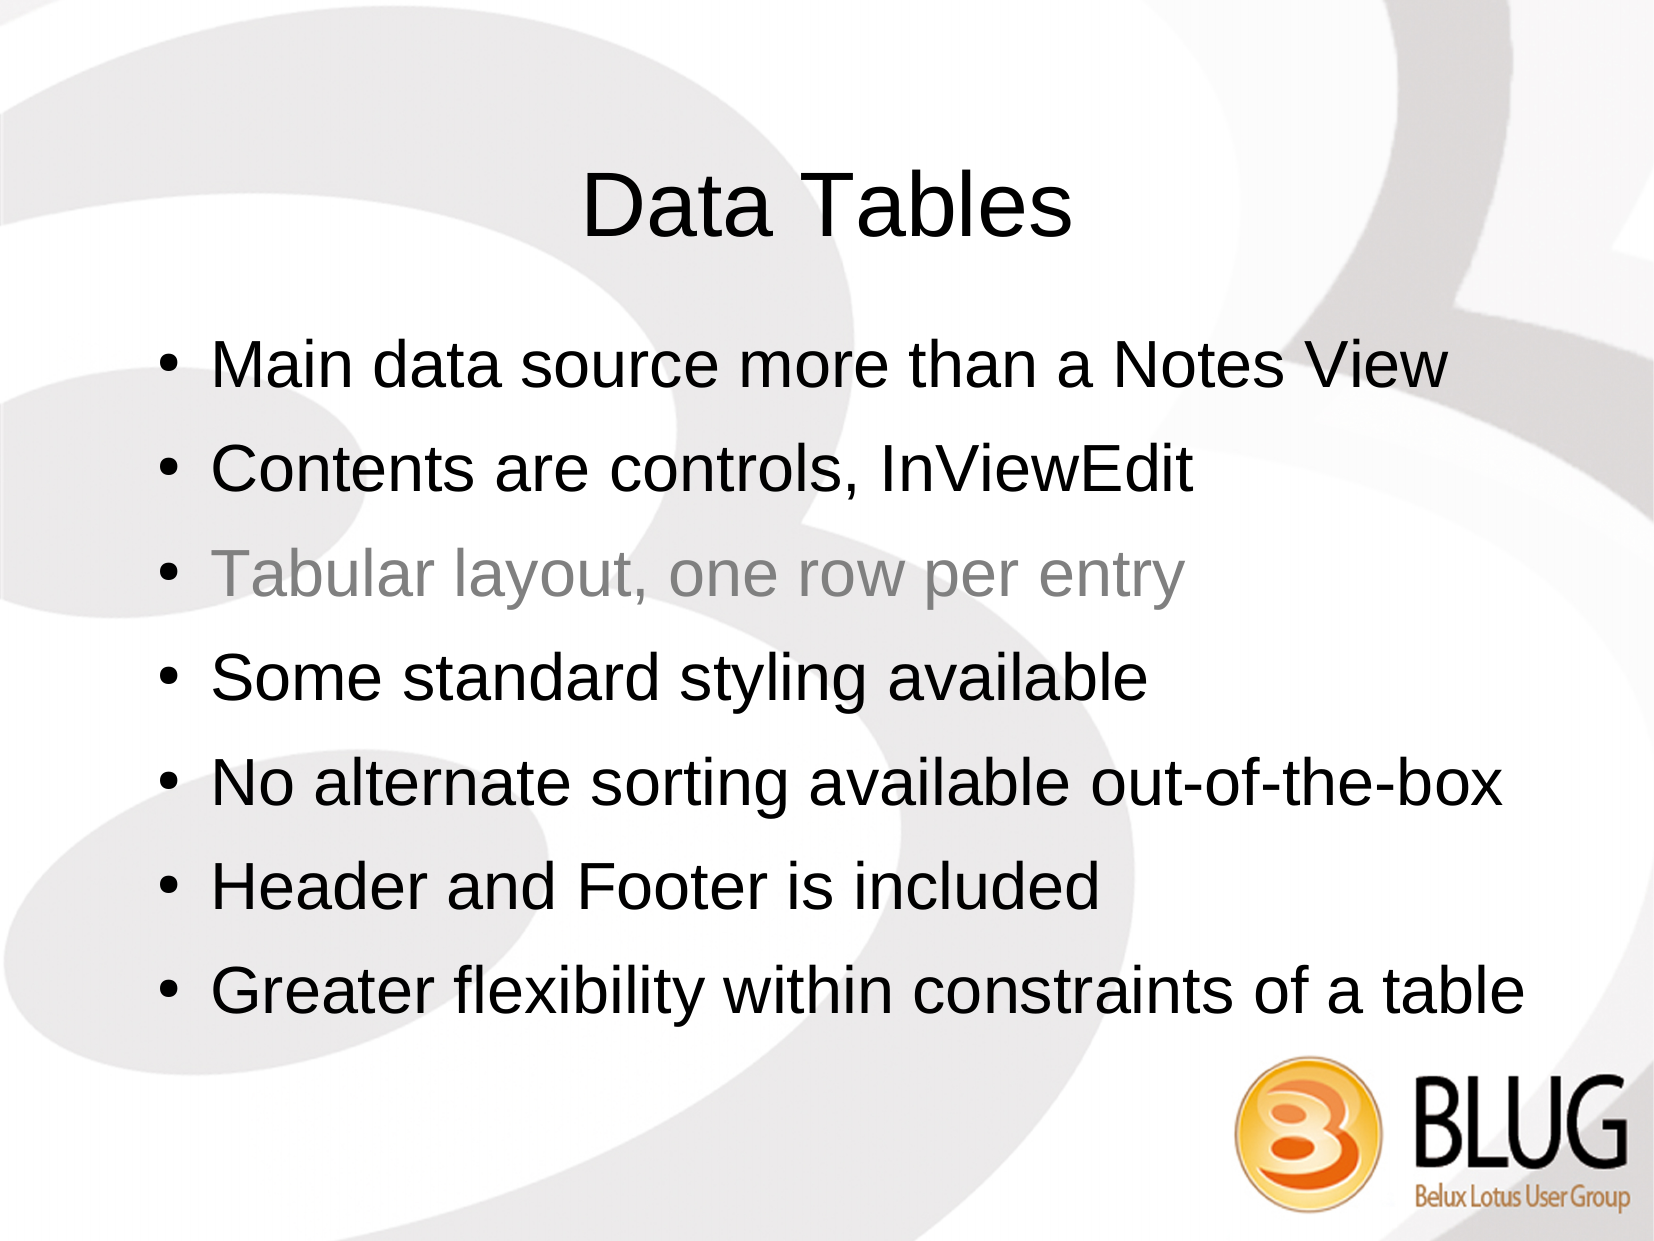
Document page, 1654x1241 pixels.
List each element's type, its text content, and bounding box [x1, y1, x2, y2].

list Main data source more than a Notes View Contents are controls, InViewEdit Tabular layout, one row per entry Some standard styling available No alternate sorting available out-of-the-box Header and Footer is included Greater flexibility within constraints of a table [121, 327, 1534, 1052]
picture [0, 0, 1654, 1241]
title Data Tables [121, 102, 1534, 310]
